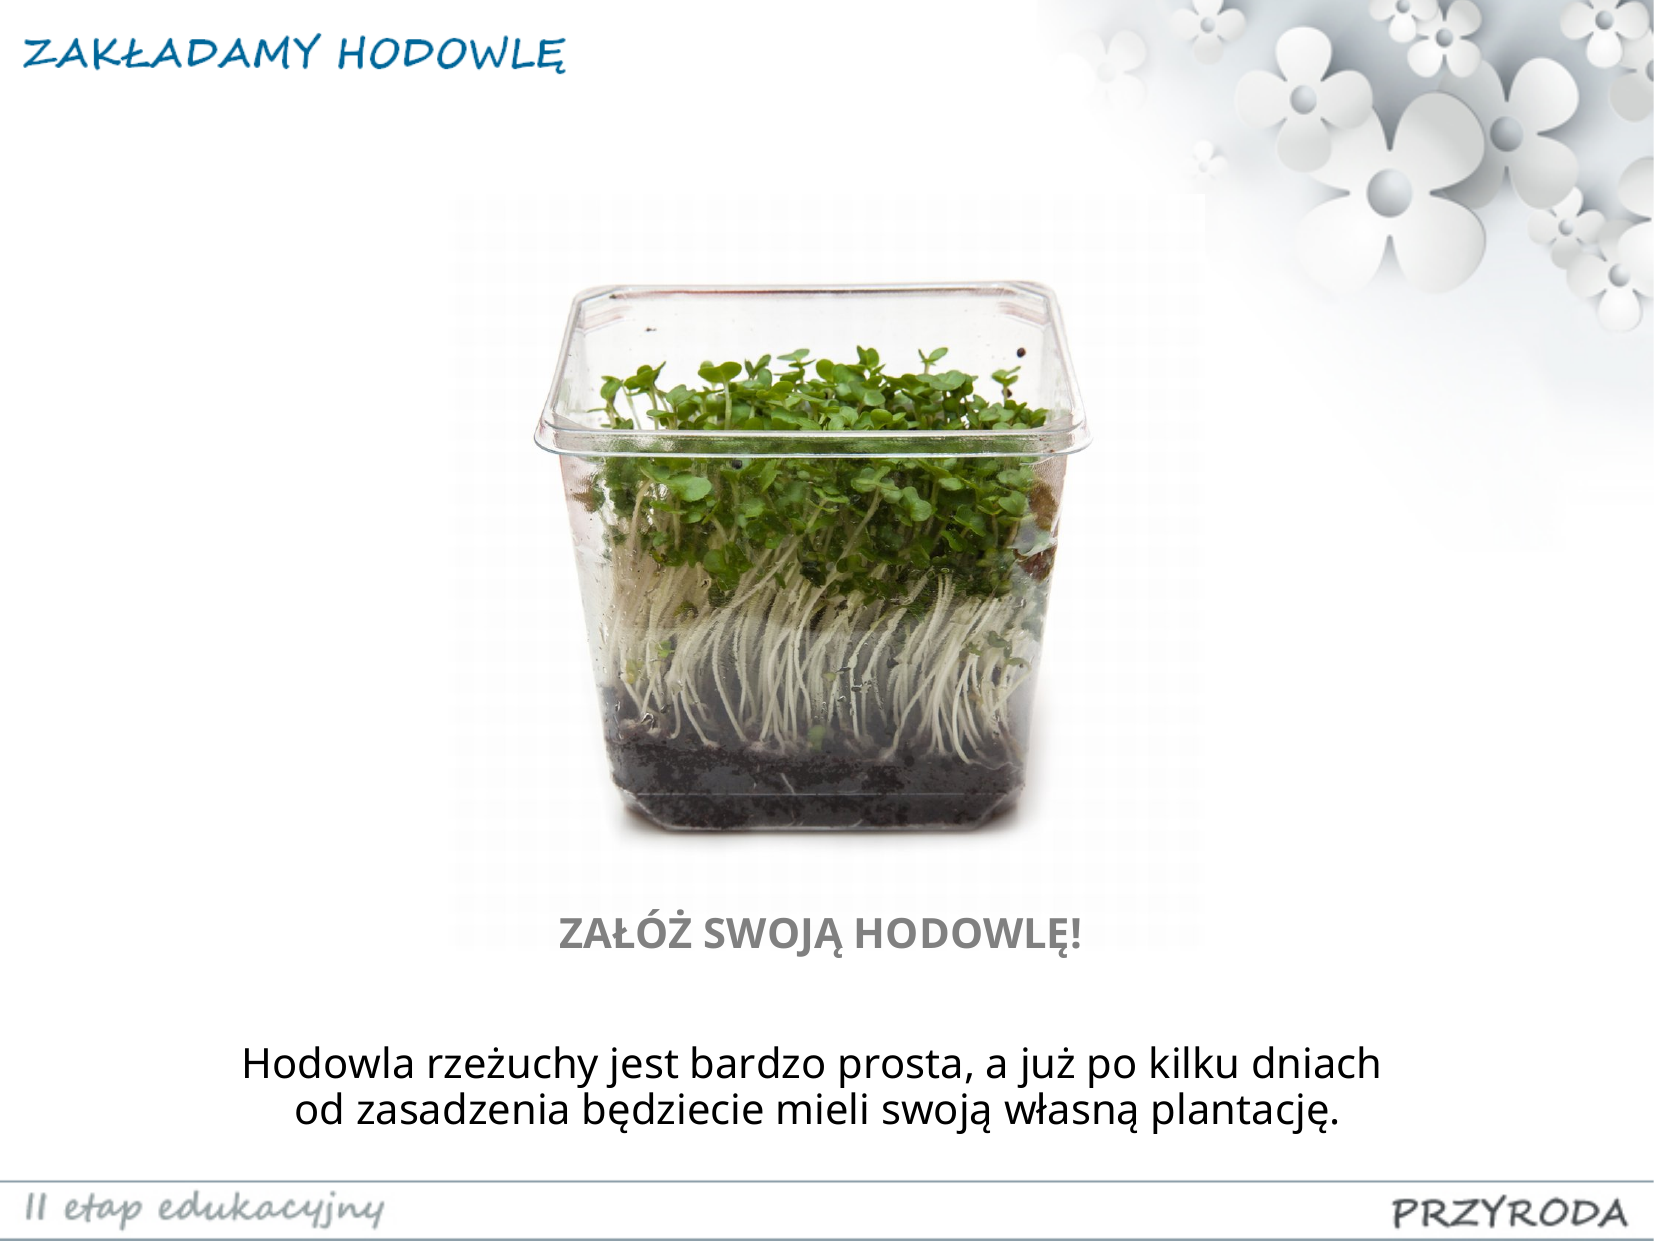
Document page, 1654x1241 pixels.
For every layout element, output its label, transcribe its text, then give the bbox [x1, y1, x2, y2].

picture [0, 0, 1654, 1241]
chart [11, 17, 590, 99]
text_box ZAŁÓŻ SWOJĄ HODOWLĘ! [436, 903, 1205, 965]
text_box Hodowla rzeżuchy jest bardzo prosta, a już po kilku dniach od zasadzenia będziecie mieli swoją własną plantację. [212, 1033, 1424, 1095]
